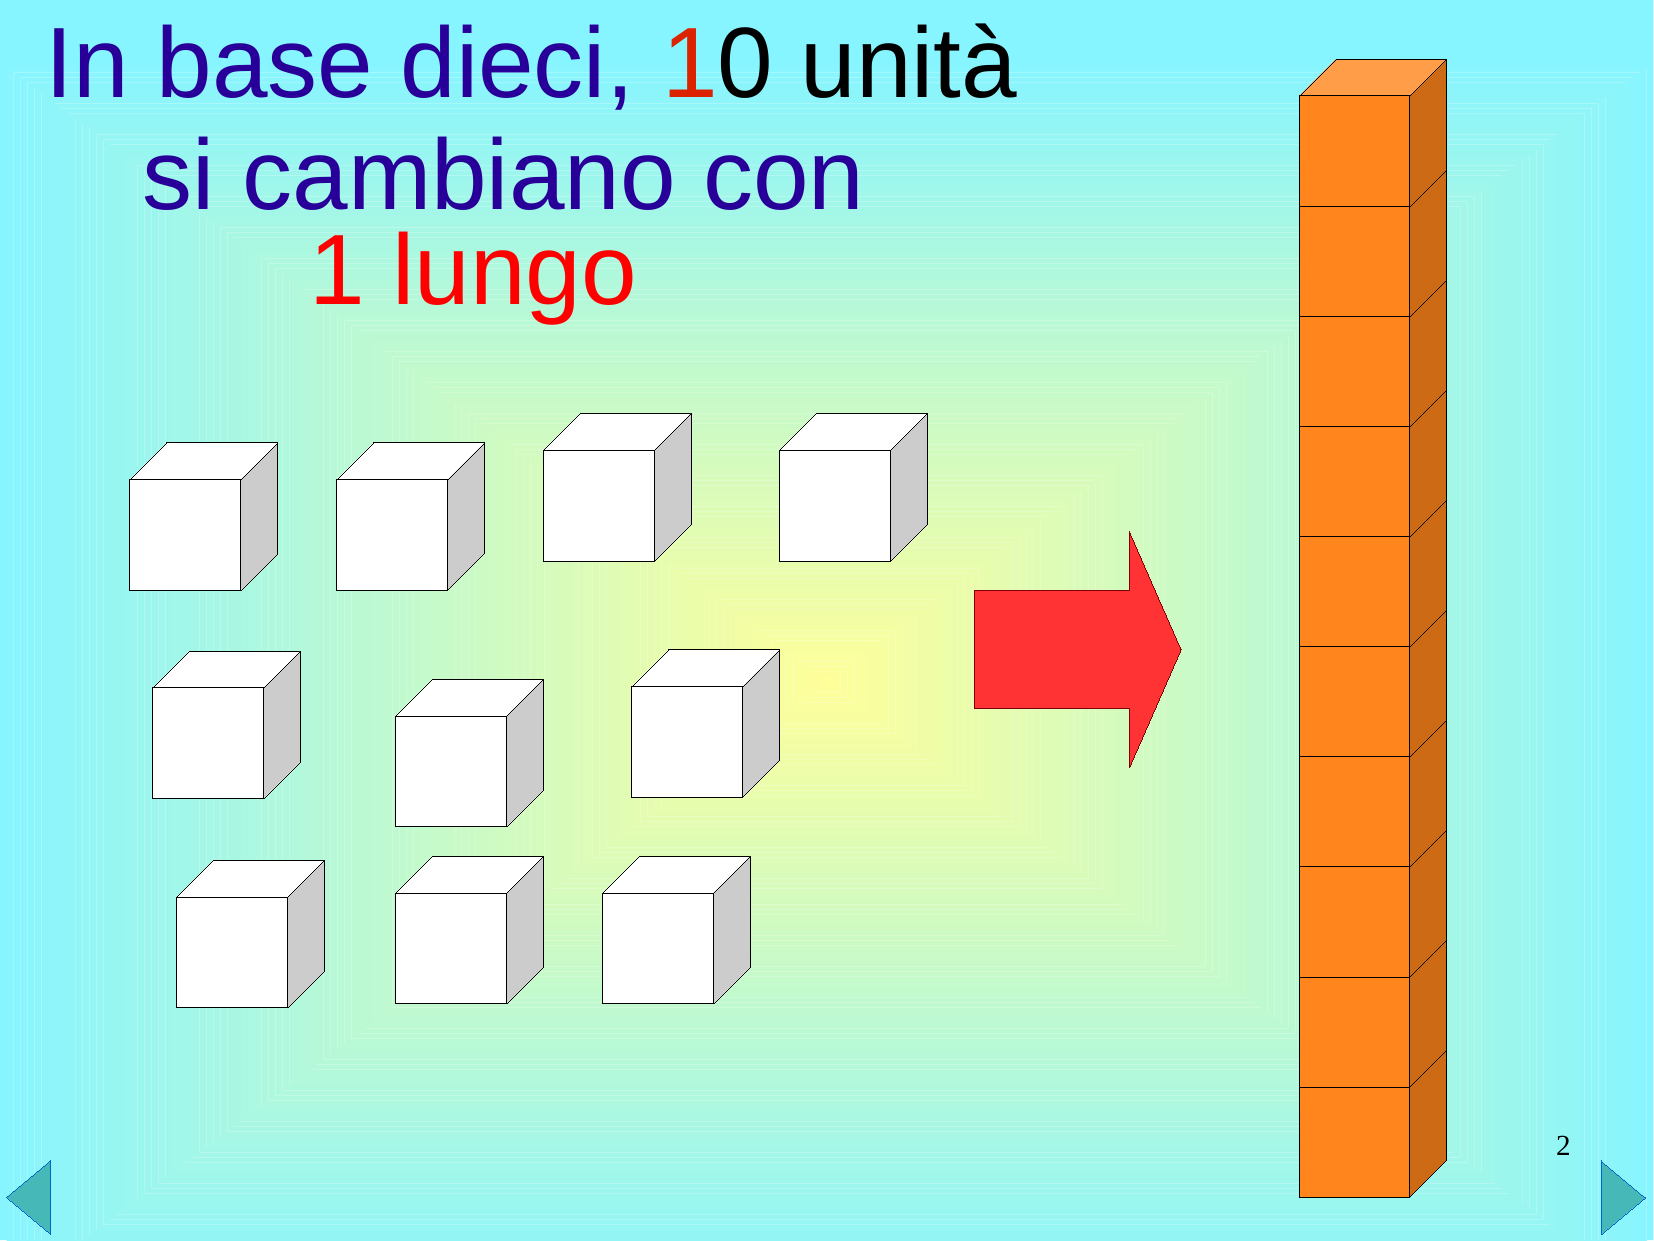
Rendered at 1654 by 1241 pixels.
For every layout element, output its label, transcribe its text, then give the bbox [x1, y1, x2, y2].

text_box [1601, 1160, 1646, 1235]
text_box [631, 649, 780, 798]
text_box [1299, 59, 1447, 1198]
text_box [395, 679, 544, 827]
text_box [336, 442, 485, 591]
text_box [543, 413, 692, 562]
text_box [974, 531, 1182, 768]
text_box [152, 651, 301, 799]
text_box [129, 442, 278, 591]
text_box [779, 413, 928, 562]
text_box In base dieci, 10 unità si cambiano con [0, 0, 1063, 239]
text_box [395, 856, 544, 1004]
text_box [176, 860, 325, 1008]
text_box 1 lungo [0, 206, 975, 334]
text_box [6, 1160, 51, 1235]
text_box [602, 856, 751, 1004]
